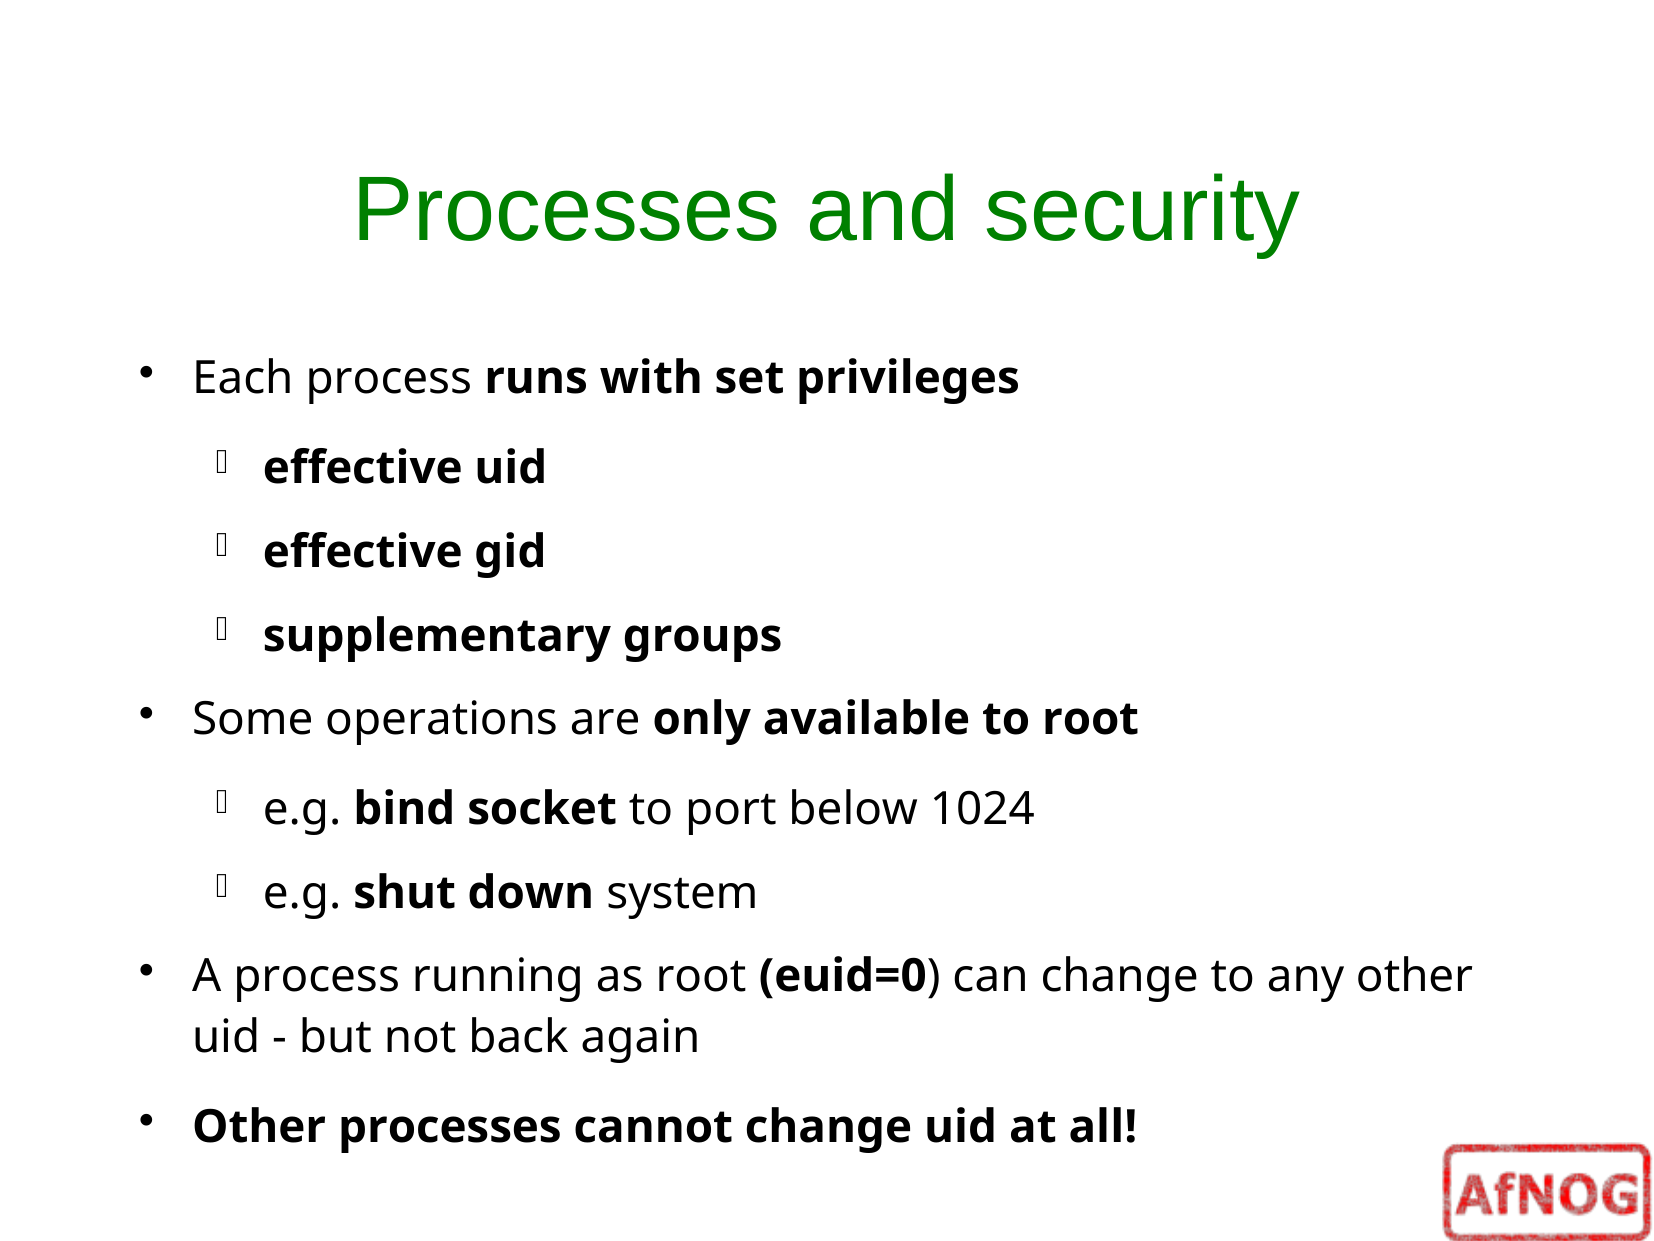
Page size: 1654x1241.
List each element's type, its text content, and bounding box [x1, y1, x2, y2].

list Each process runs with set privileges effective uid effective gid supplementary groups Some operations are only available to root e.g. bind socket to port below 1024 e.g. shut down system A process running as root (euid=0) can change to any other uid - but not back again Other processes cannot change uid at all! [121, 344, 1534, 1241]
title Processes and security [121, 67, 1534, 344]
picture [1534, 1141, 1654, 1241]
